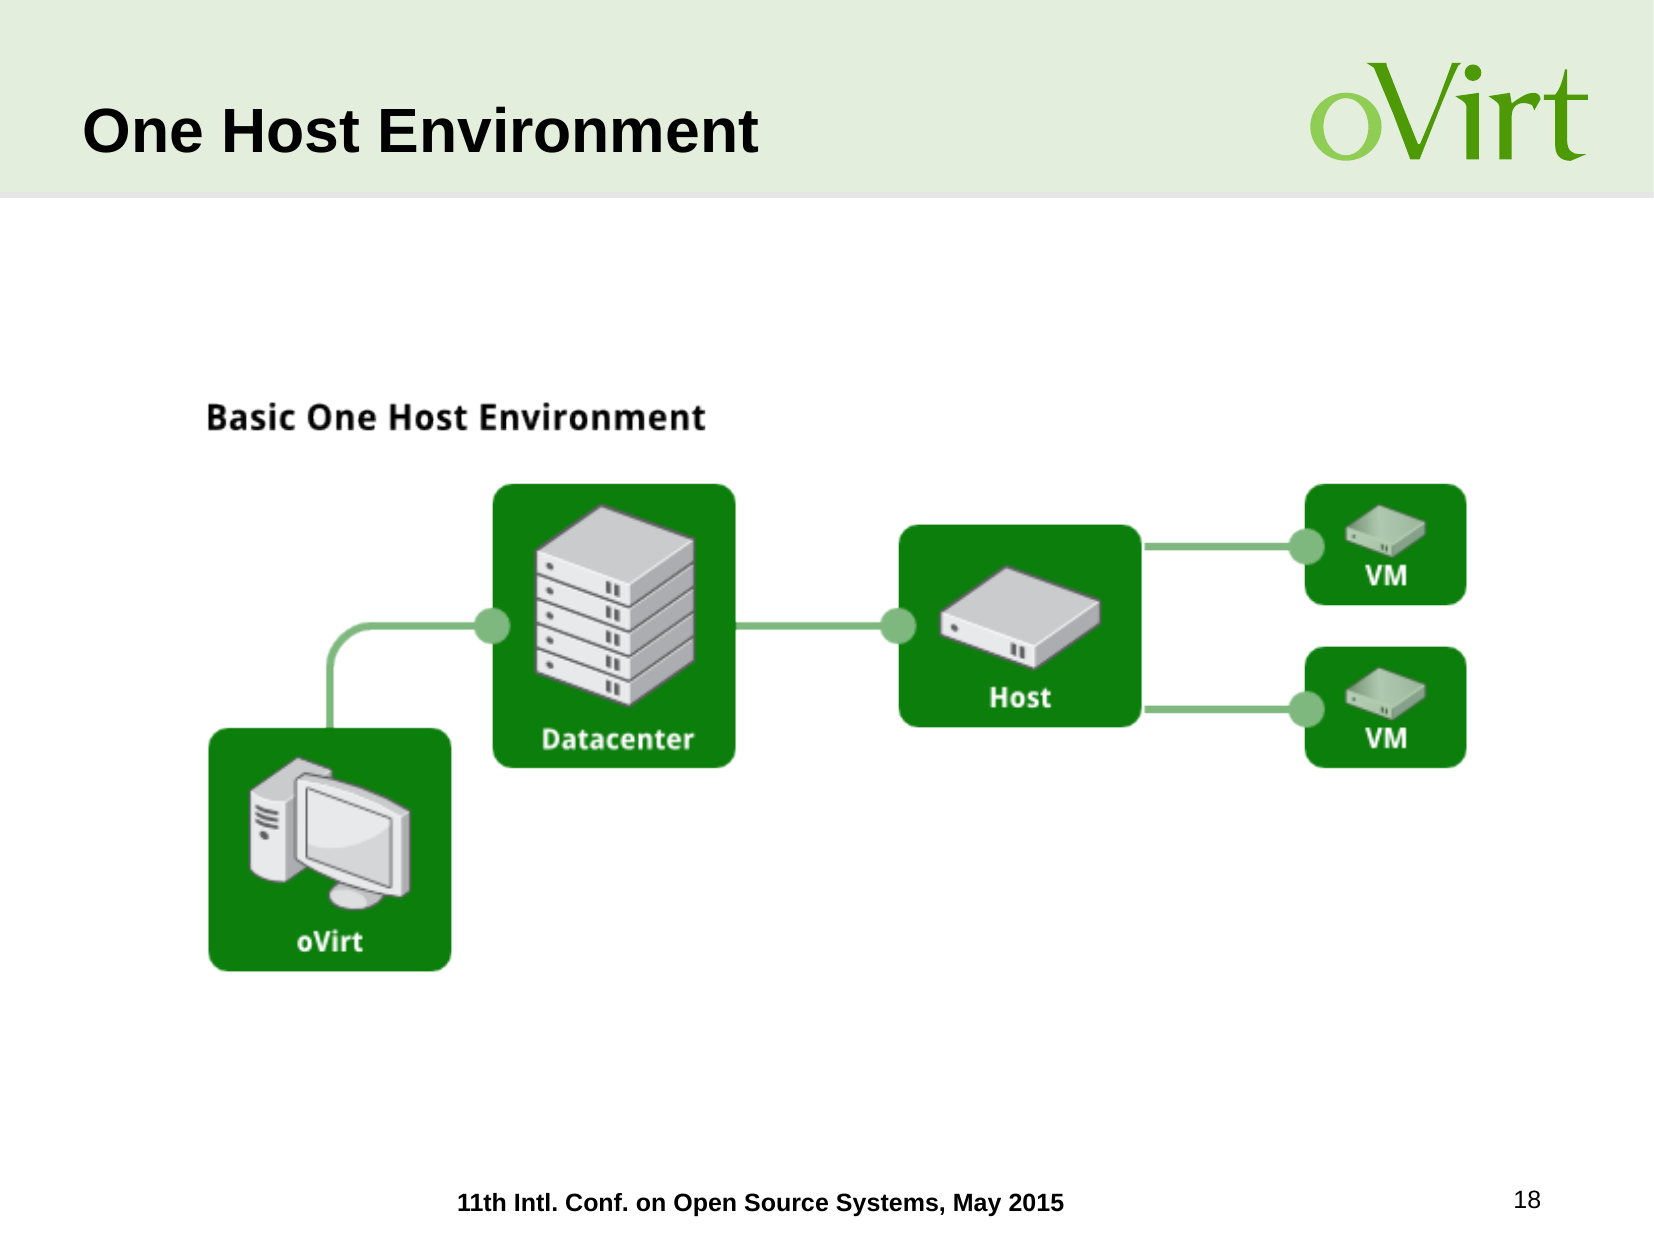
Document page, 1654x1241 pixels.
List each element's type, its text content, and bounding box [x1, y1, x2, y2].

title One Host Environment [82, 37, 1571, 226]
picture [168, 362, 1508, 1013]
